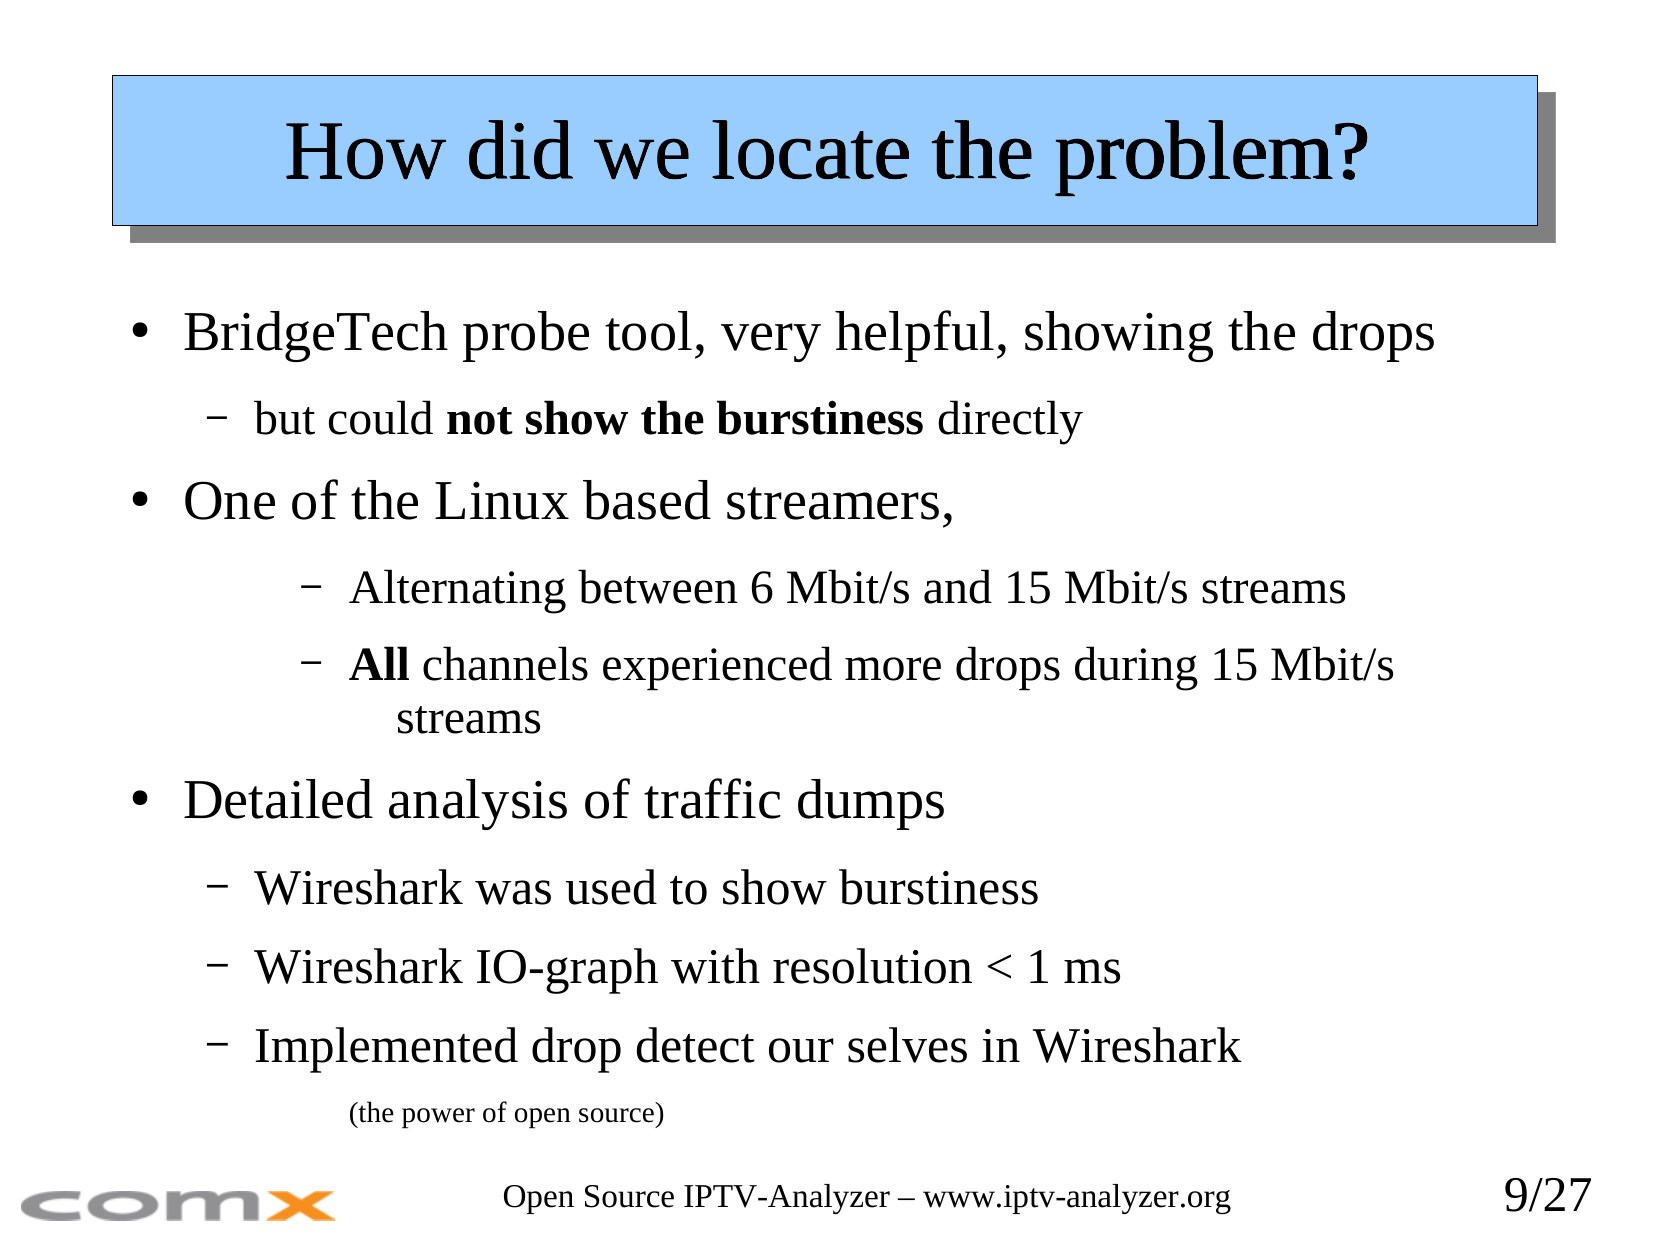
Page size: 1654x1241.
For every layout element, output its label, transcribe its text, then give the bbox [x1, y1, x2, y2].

picture [21, 1191, 335, 1221]
list BridgeTech probe tool, very helpful, showing the drops but could not show the burstiness directly One of the Linux based streamers, Alternating between 6 Mbit/s and 15 Mbit/s streams All channels experienced more drops during 15 Mbit/s streams Detailed analysis of traffic dumps Wireshark was used to show burstiness Wireshark IO-graph with resolution < 1 ms Implemented drop detect our selves in Wireshark (the power of open source) [112, 299, 1538, 1129]
title How did we locate the problem? [116, 75, 1538, 226]
